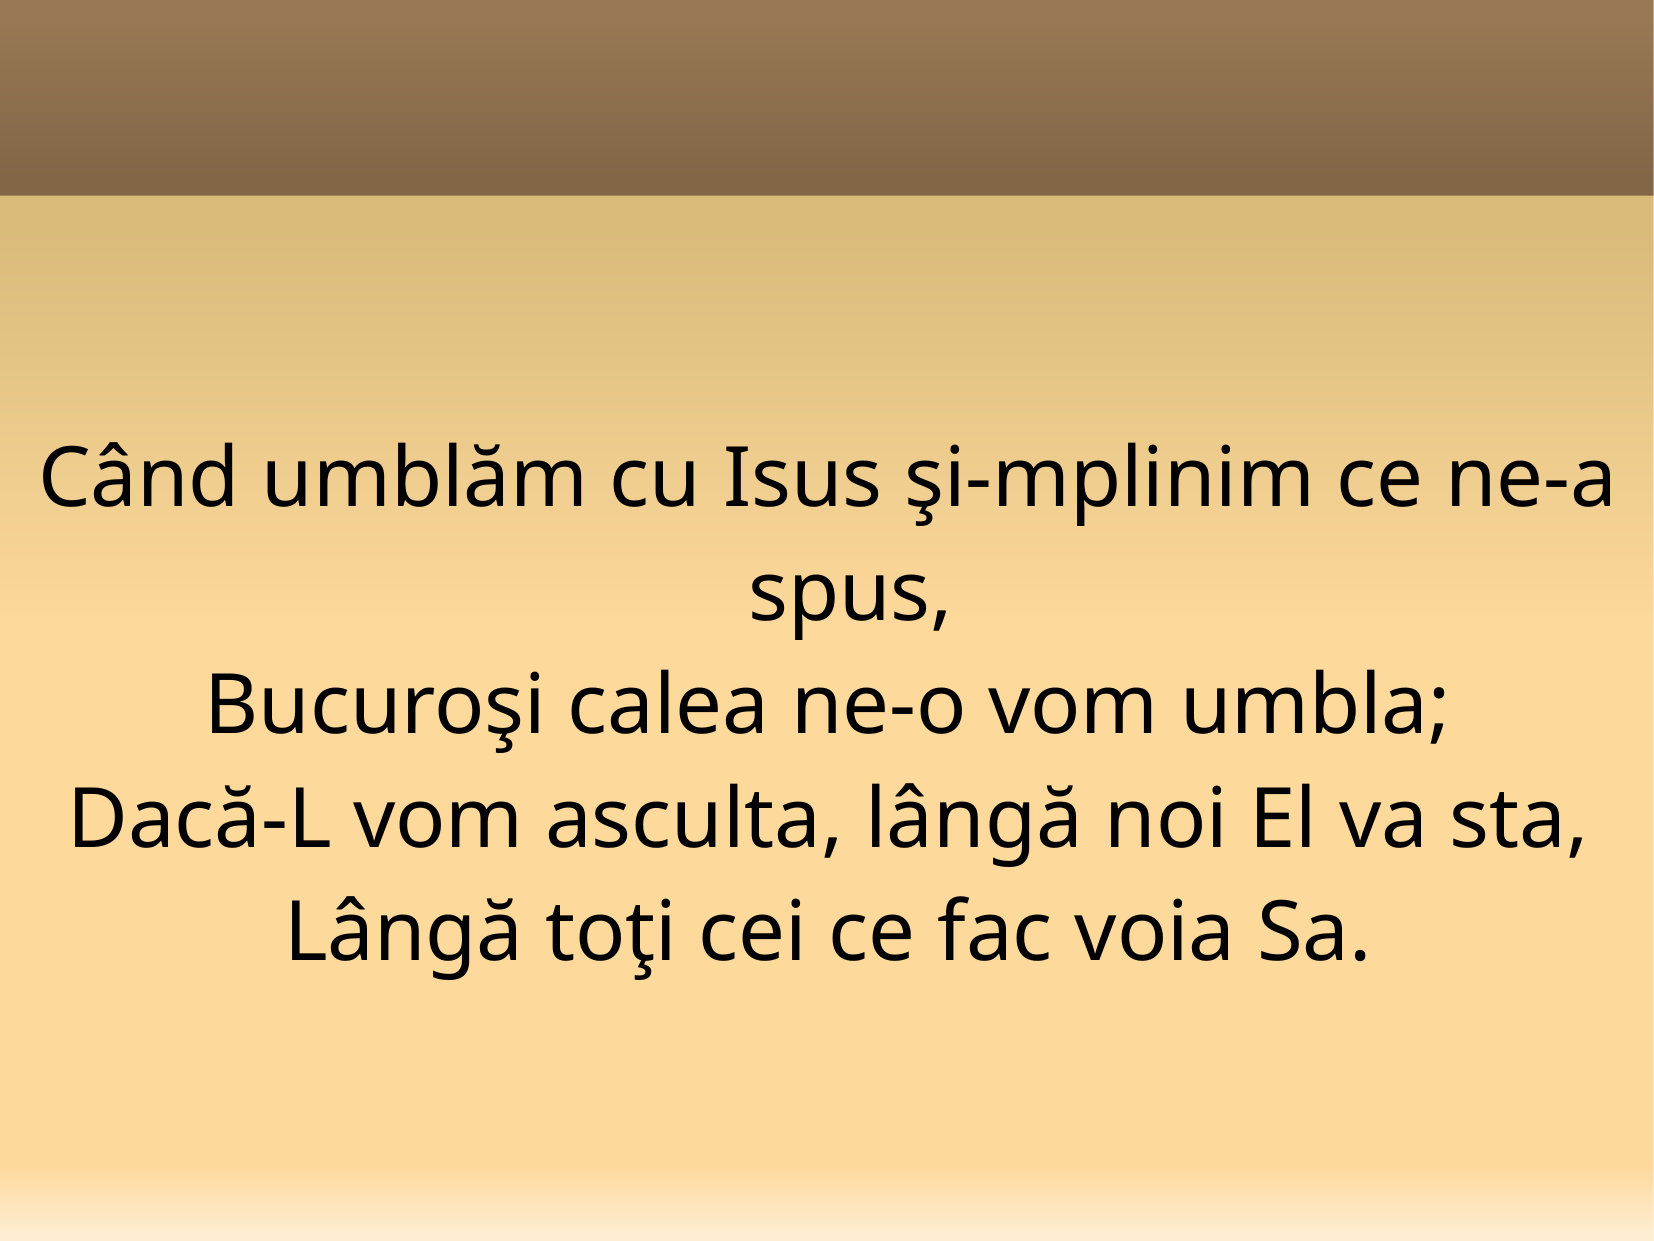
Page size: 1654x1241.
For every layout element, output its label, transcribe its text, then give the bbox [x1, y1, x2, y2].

picture [0, 0, 1654, 1241]
text_box Când umblăm cu Isus şi-mplinim ce ne-a spus, Bucuroşi calea ne-o vom umbla; Dacă-L vom asculta, lângă noi El va sta, Lângă toţi cei ce fac voia Sa. [3, 410, 1654, 878]
